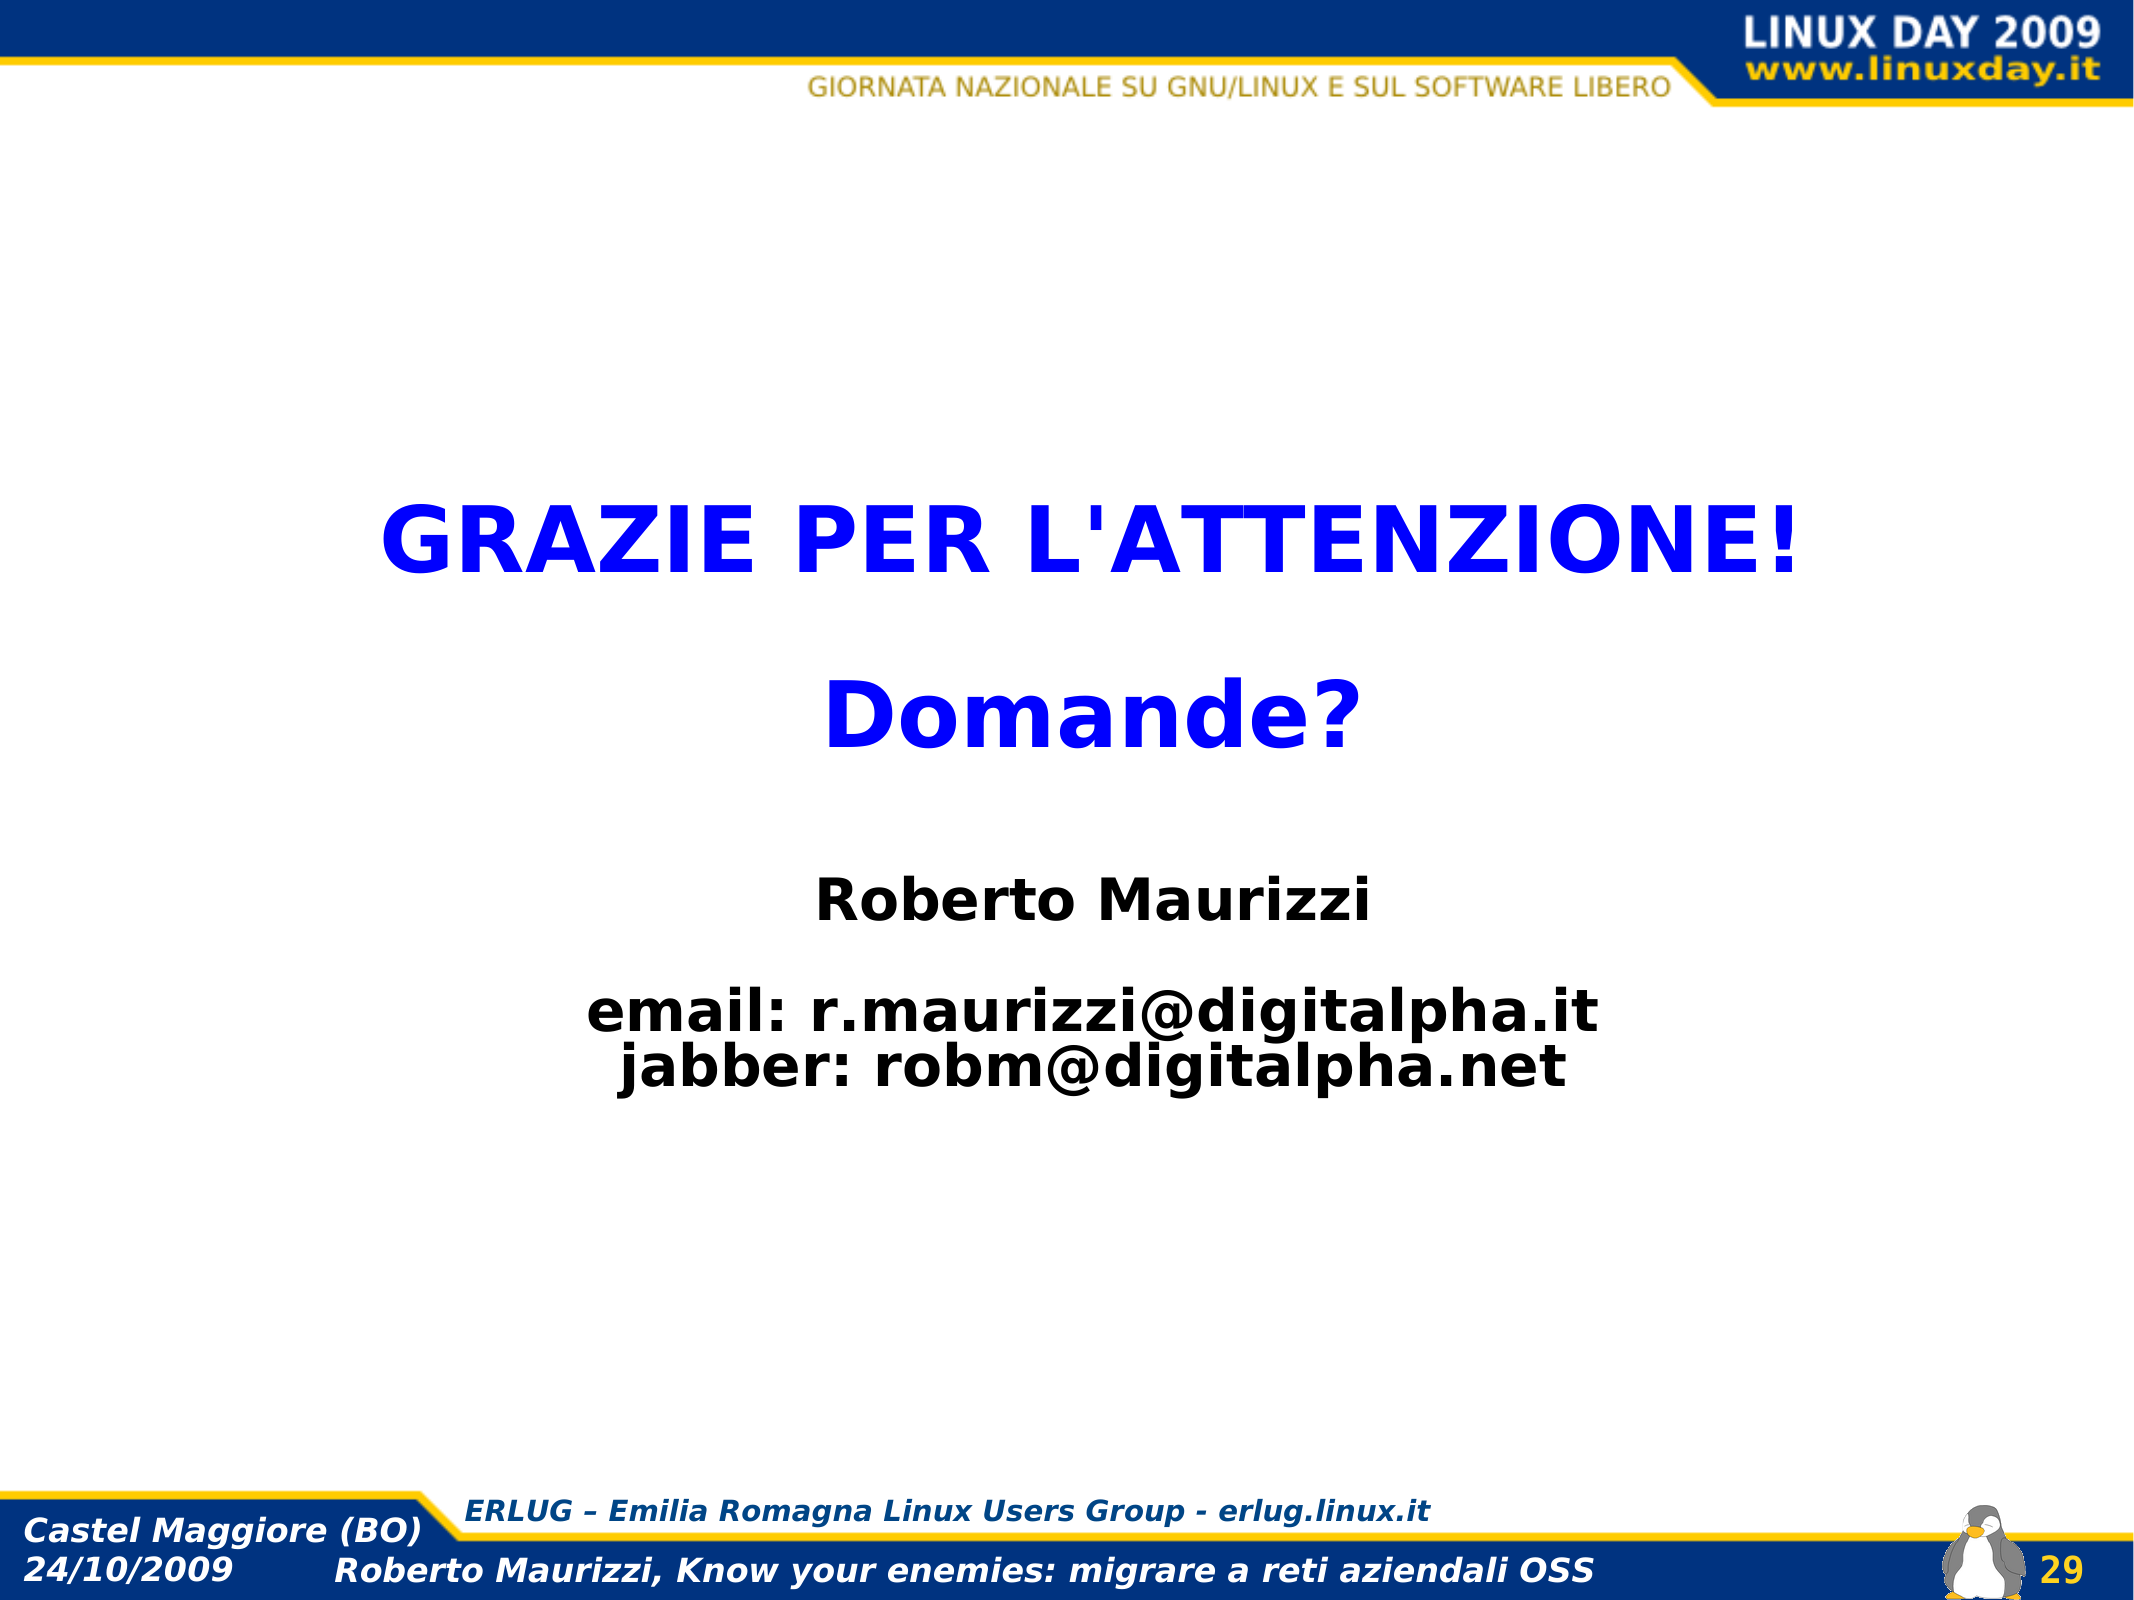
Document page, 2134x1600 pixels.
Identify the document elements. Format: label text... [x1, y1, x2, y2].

subtitle GRAZIE PER L'ATTENZIONE! Domande? Roberto Maurizzi email: r.maurizzi@digitalpha.it jabber: robm@digitalpha.net [106, 159, 2080, 1441]
picture [0, 0, 2134, 1600]
